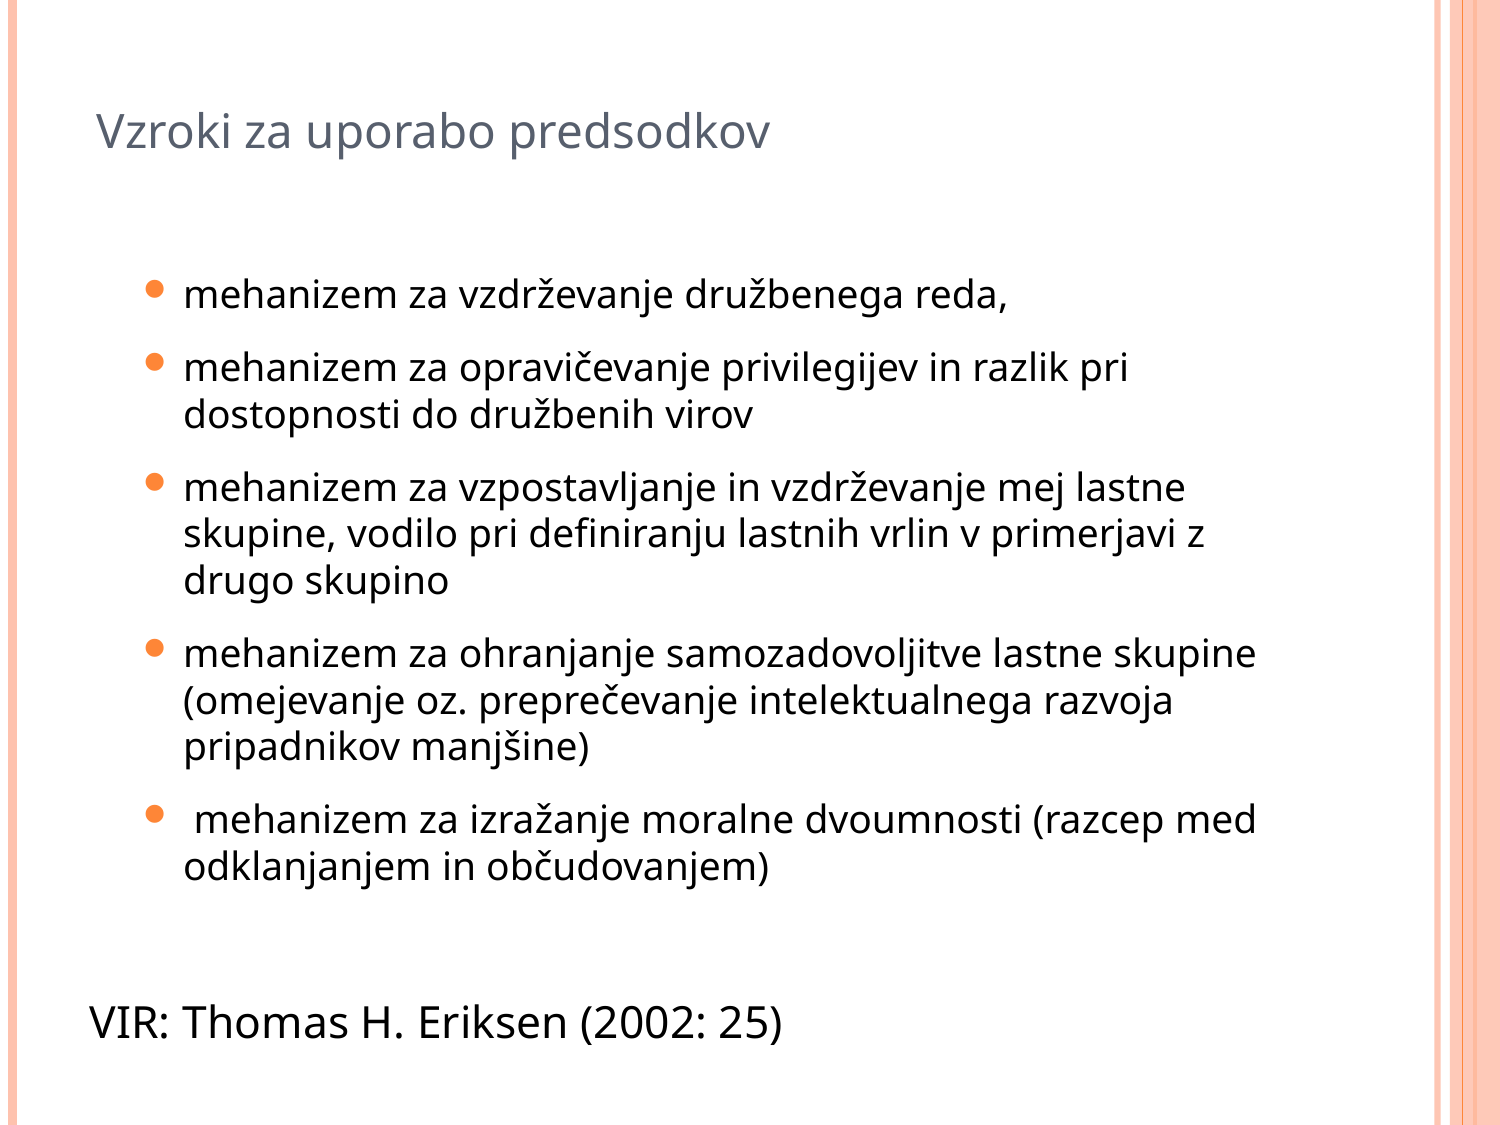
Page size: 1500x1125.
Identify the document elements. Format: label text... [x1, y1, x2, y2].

title Vzroki za uporabo predsodkov [82, 35, 1432, 223]
list mehanizem za vzdrževanje družbenega reda, mehanizem za opravičevanje privilegijev in razlik pri dostopnosti do družbenih virov mehanizem za vzpostavljanje in vzdrževanje mej lastne skupine, vodilo pri definiranju lastnih vrlin v primerjavi z drugo skupino mehanizem za ohranjanje samozadovoljitve lastne skupine (omejevanje oz. preprečevanje intelektualnega razvoja pripadnikov manjšine) mehanizem za izražanje moralne dvoumnosti (razcep med odklanjanjem in občudovanjem) VIR: Thomas H. Eriksen (2002: 25) [75, 262, 1300, 1062]
